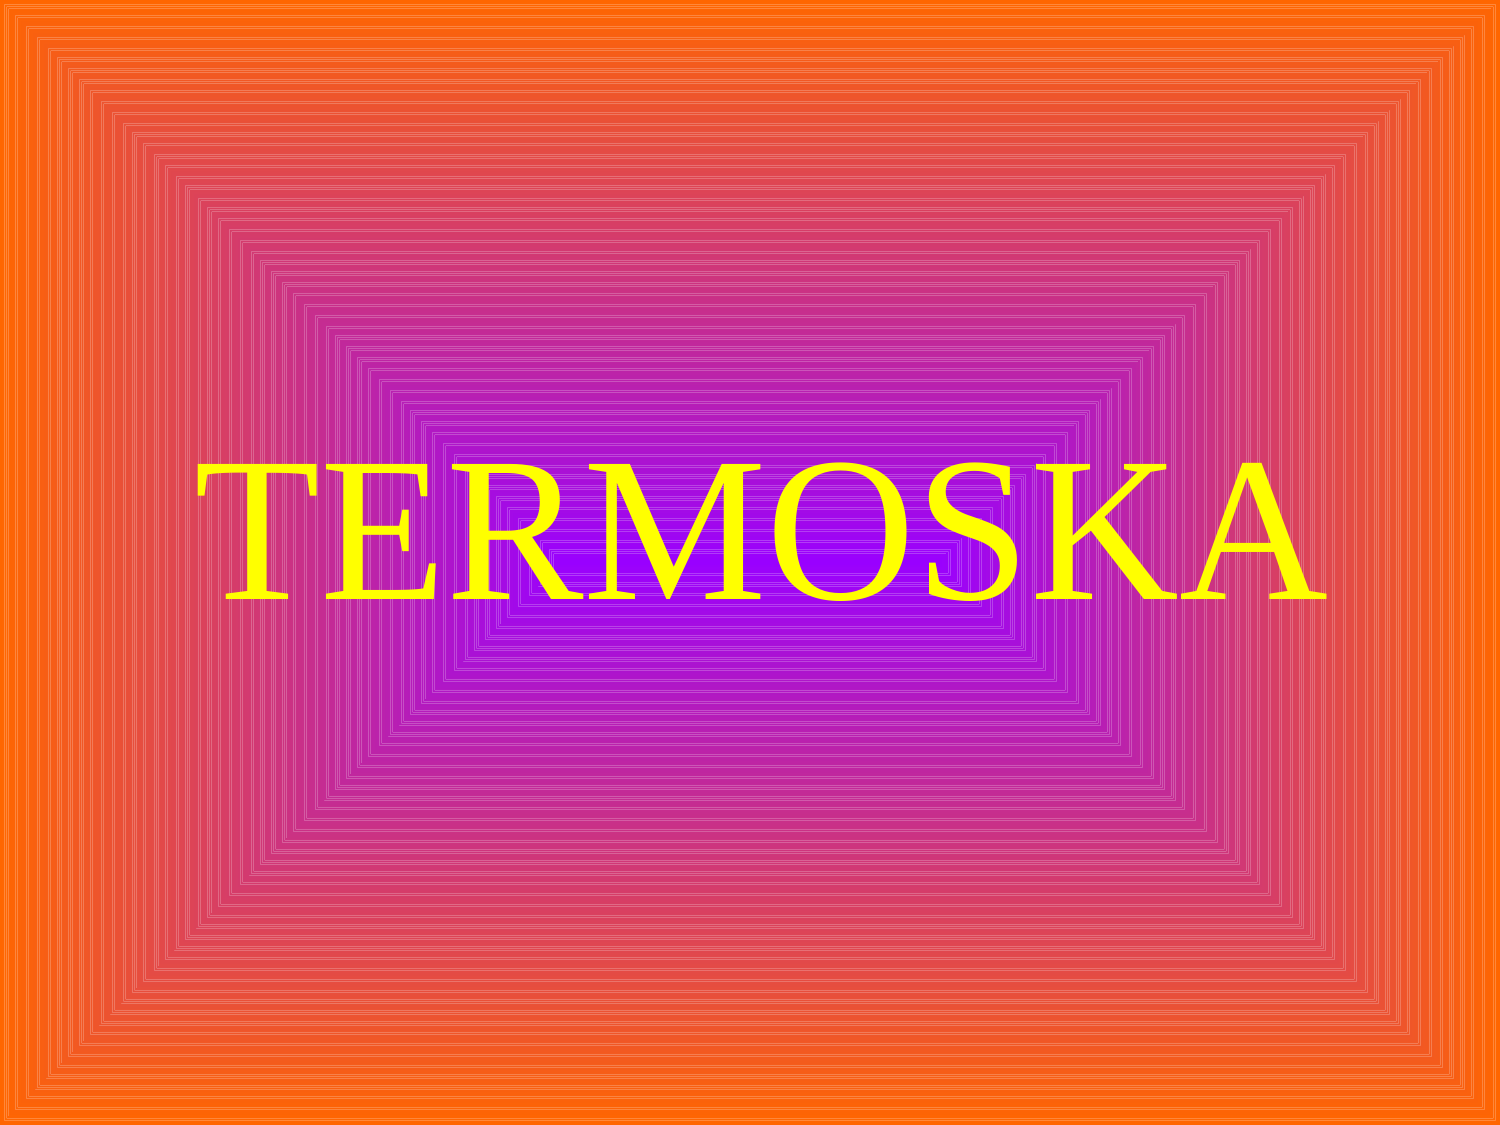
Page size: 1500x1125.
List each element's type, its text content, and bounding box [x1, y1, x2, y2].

text_box TERMOSKA [100, 385, 1424, 649]
